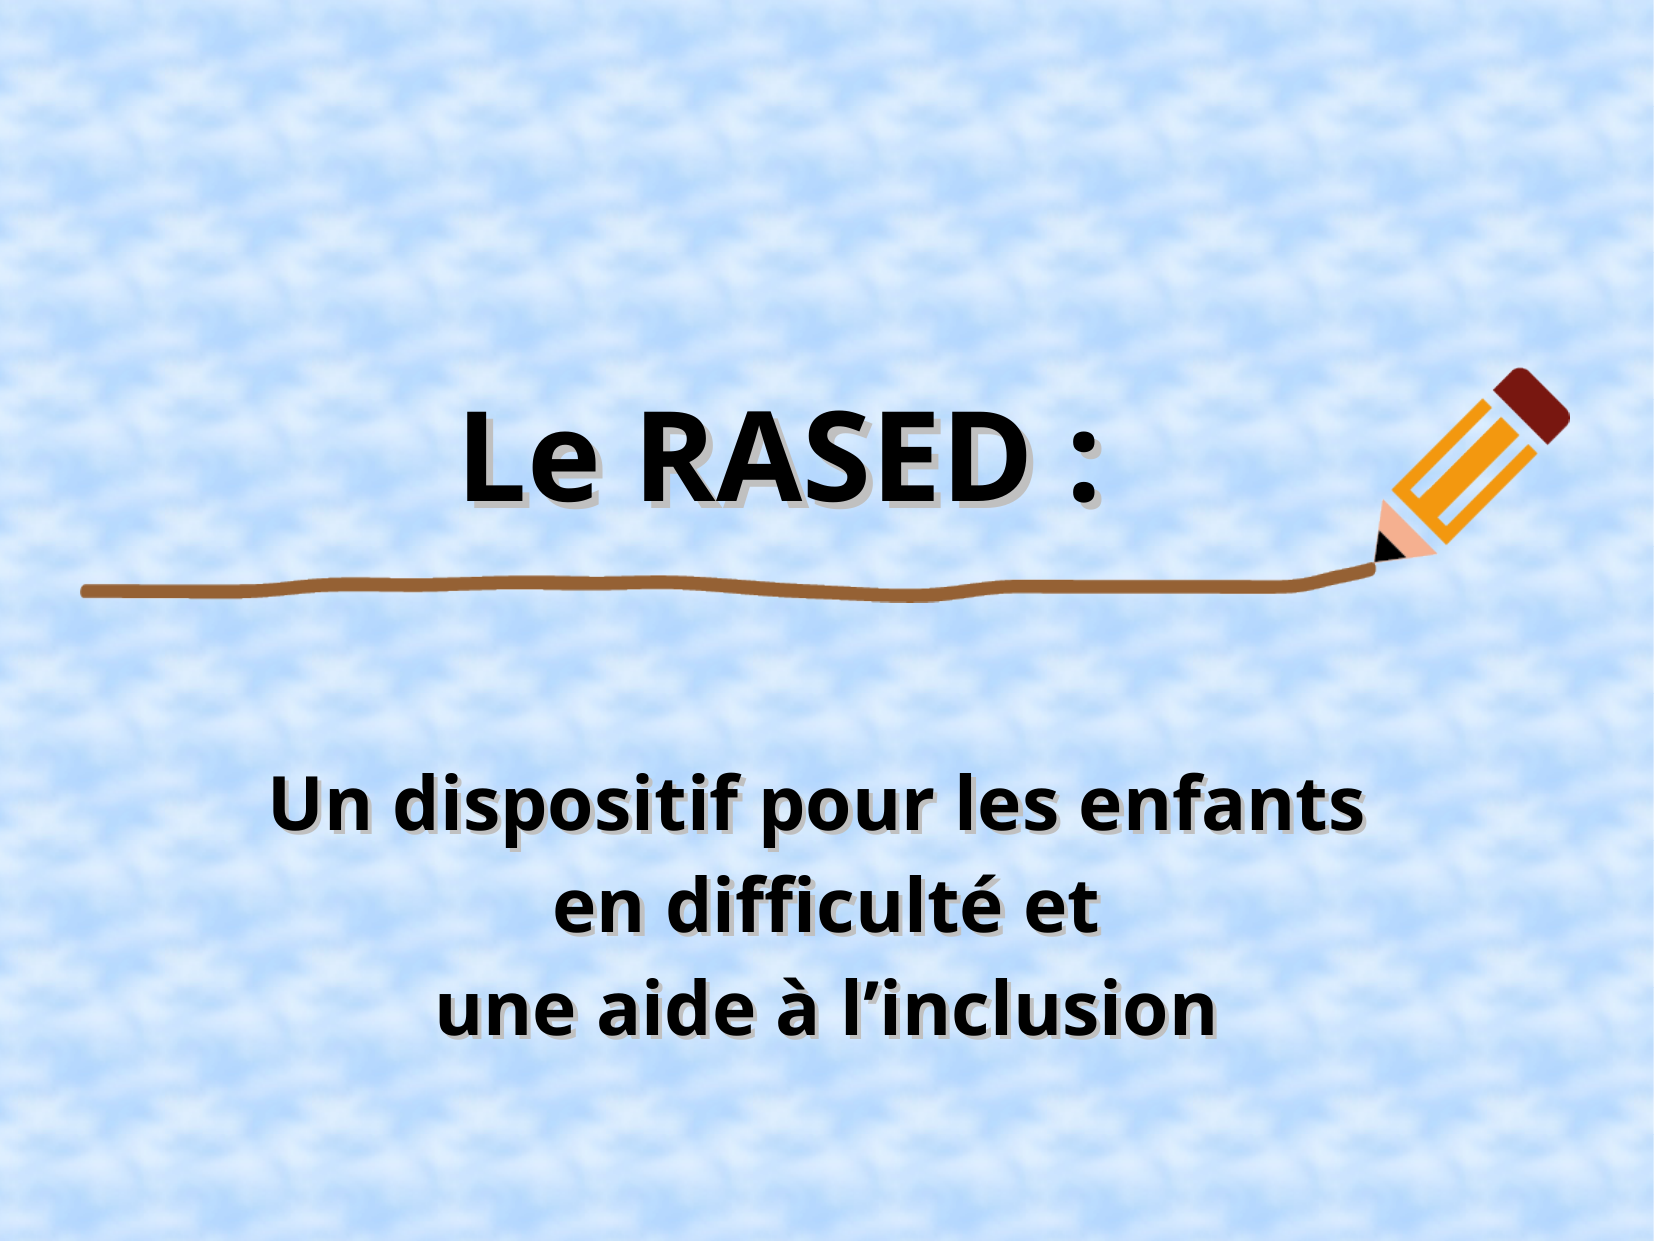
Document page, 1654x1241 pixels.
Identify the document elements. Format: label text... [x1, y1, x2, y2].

picture [0, 0, 1654, 1241]
text_box Un dispositif pour les enfants en difficulté et une aide à l’inclusion [224, 685, 1430, 1123]
text_box Le RASED : [230, 360, 1329, 529]
